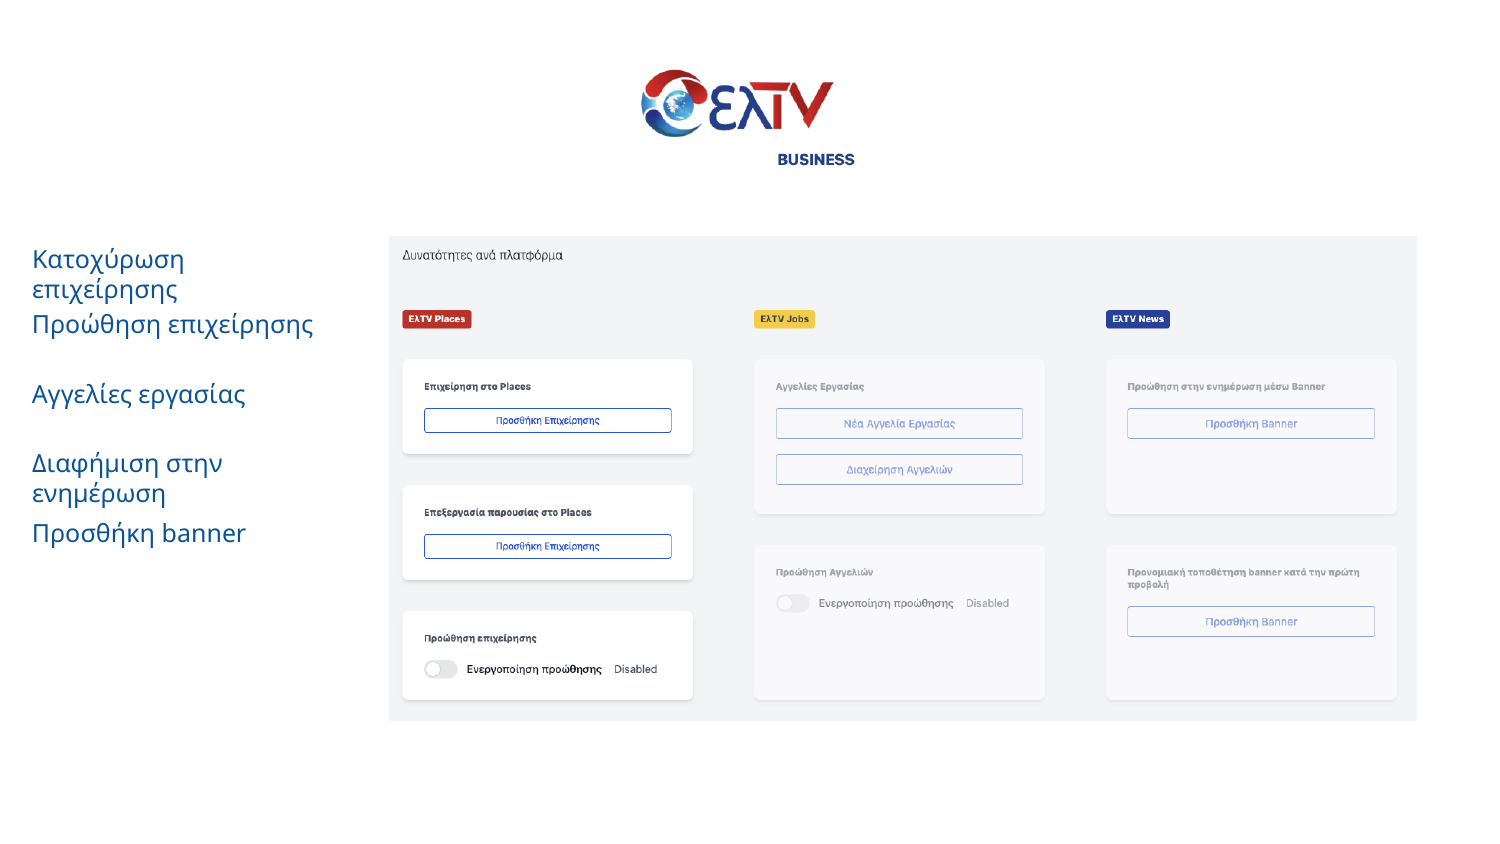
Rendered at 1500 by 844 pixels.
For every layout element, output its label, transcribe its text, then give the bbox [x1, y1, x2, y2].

text_box Διαφήμιση στην ενημέρωση [17, 432, 367, 523]
text_box Προώθηση επιχείρησης [16, 294, 338, 355]
text_box Αγγελίες εργασίας [16, 363, 338, 424]
picture [632, 59, 868, 177]
picture [389, 236, 1417, 721]
text_box Προσθήκη banner [16, 502, 338, 563]
text_box Κατοχύρωση επιχείρησης [17, 229, 345, 319]
